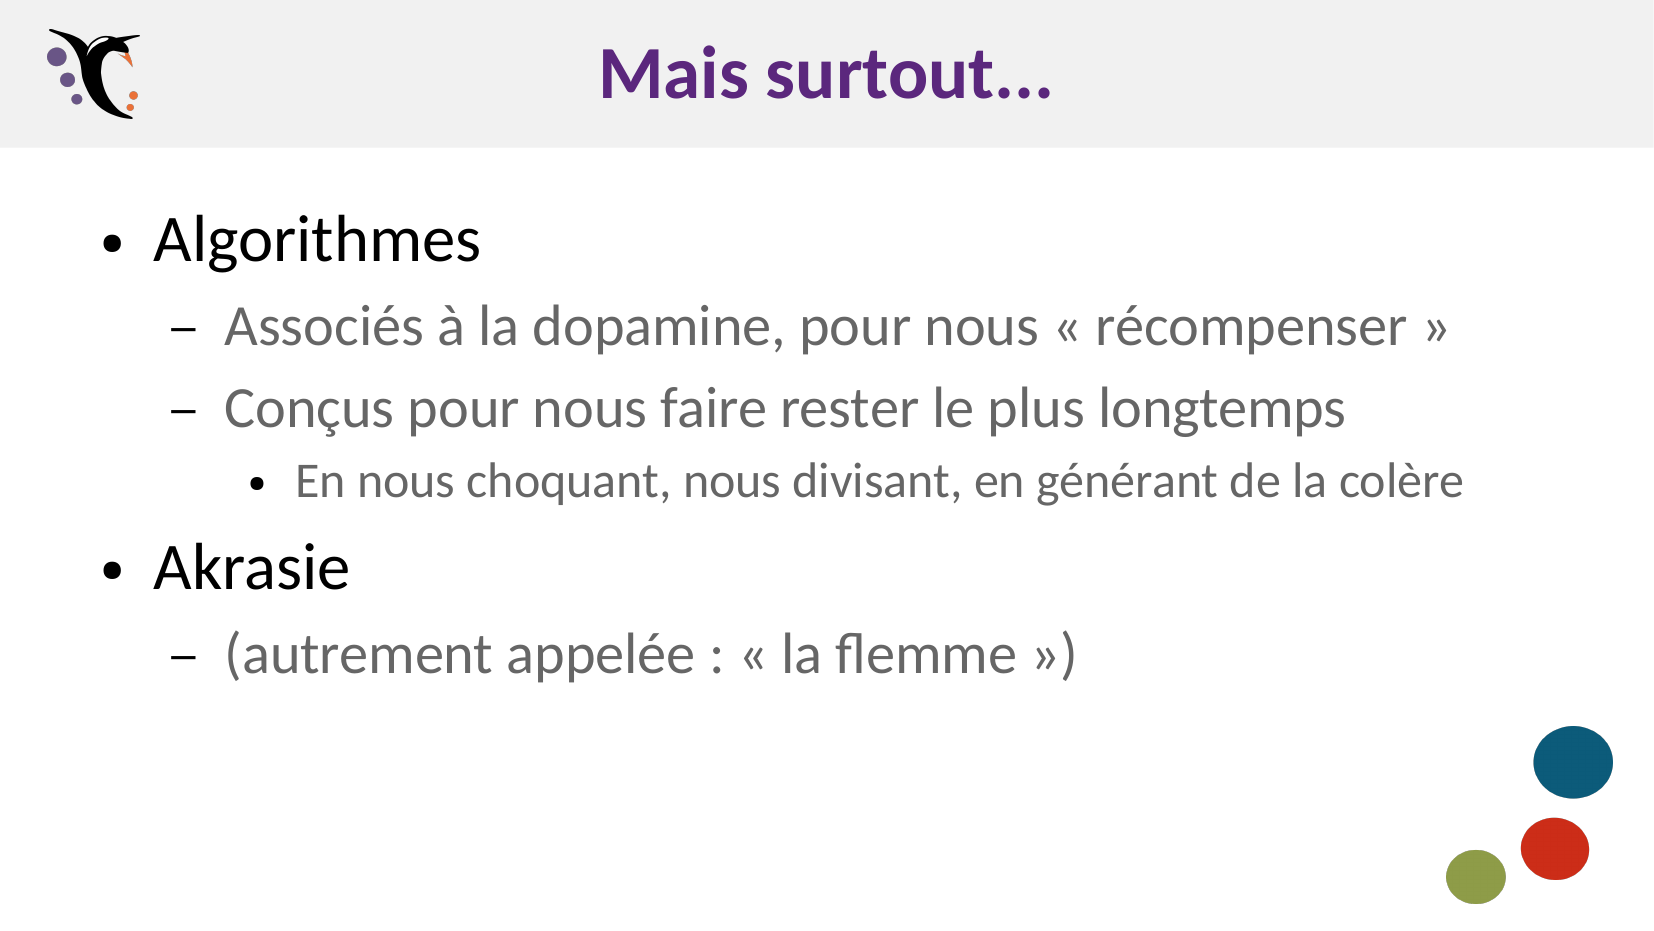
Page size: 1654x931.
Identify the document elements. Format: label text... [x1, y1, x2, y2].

picture [1446, 726, 1613, 904]
list Algorithmes Associés à la dopamine, pour nous « récompenser » Conçus pour nous faire rester le plus longtemps En nous choquant, nous divisant, en générant de la colère Akrasie (autrement appelée : « la flemme ») [82, 211, 1571, 752]
picture [47, 29, 82, 119]
title Mais surtout... [82, 1, 1571, 157]
